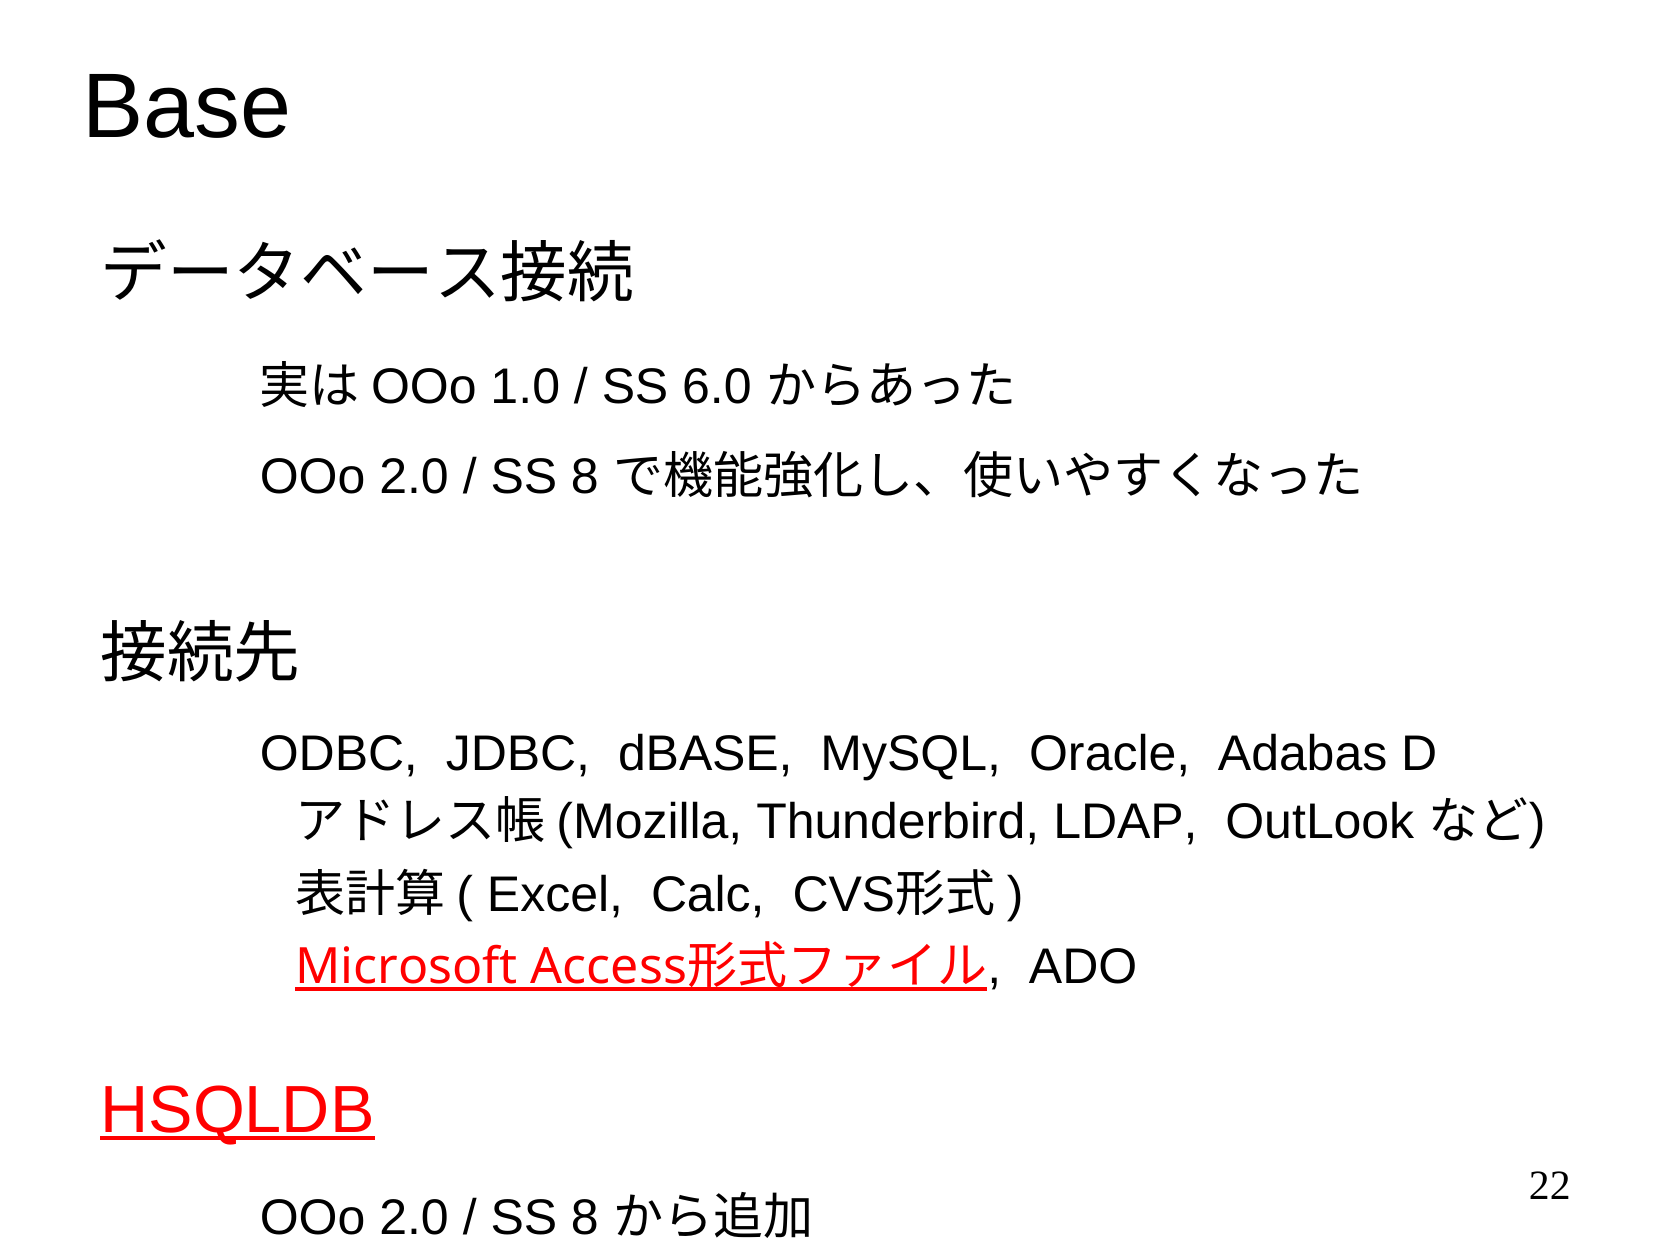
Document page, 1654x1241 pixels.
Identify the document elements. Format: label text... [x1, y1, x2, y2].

list データベース接続 実は OOo 1.0 / SS 6.0 からあった OOo 2.0 / SS 8 で機能強化し、使いやすくなった 接続先 ODBC, JDBC, dBASE, MySQL, Oracle, Adabas D アドレス帳 (Mozilla, Thunderbird, LDAP, OutLook など) 表計算 ( Excel, Calc, CVS形式 ) Microsoft Access形式ファイル, ADO HSQLDB OOo 2.0 / SS 8 から追加 1ファイルで保存できるデータベース ( Java ベース ) [82, 219, 1571, 1139]
title Base [82, 0, 1623, 213]
